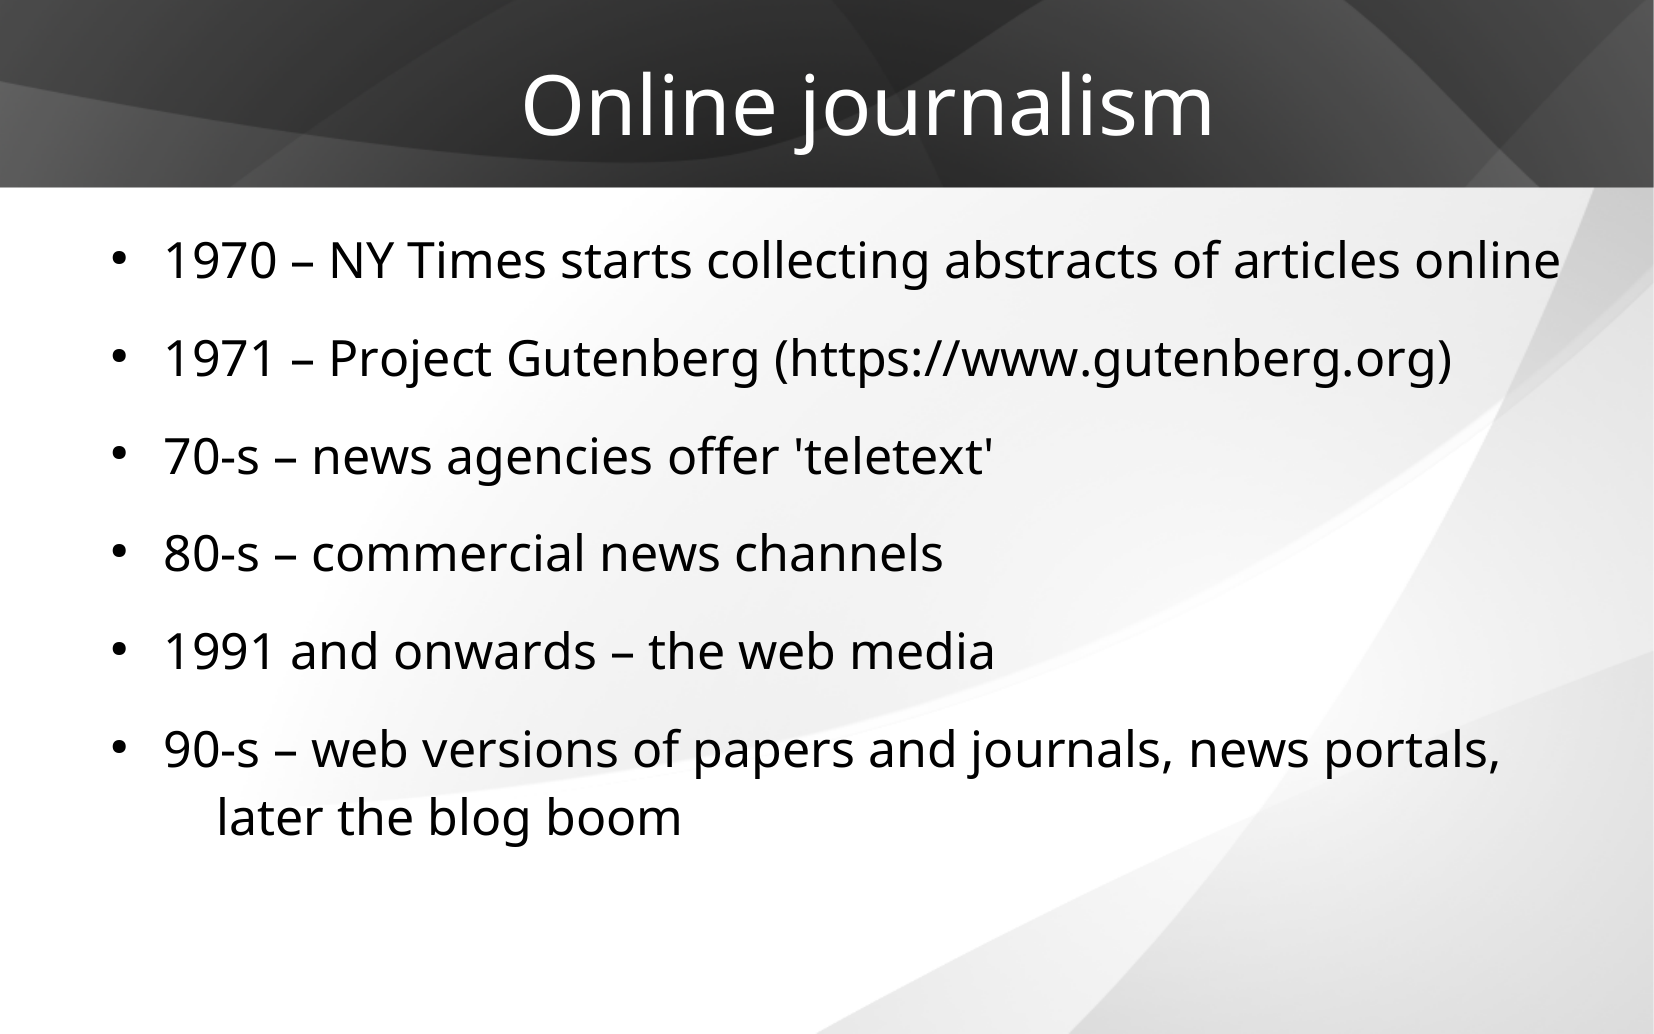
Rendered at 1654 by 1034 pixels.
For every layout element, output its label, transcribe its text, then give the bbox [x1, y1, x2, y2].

list 1970 – NY Times starts collecting abstracts of articles online 1971 – Project Gutenberg (https://www.gutenberg.org) 70-s – news agencies offer 'teletext' 80-s – commercial news channels 1991 and onwards – the web media 90-s – web versions of papers and journals, news portals, later the blog boom [75, 225, 1613, 1013]
picture [0, 0, 1654, 1034]
title Online journalism [124, 0, 1613, 208]
